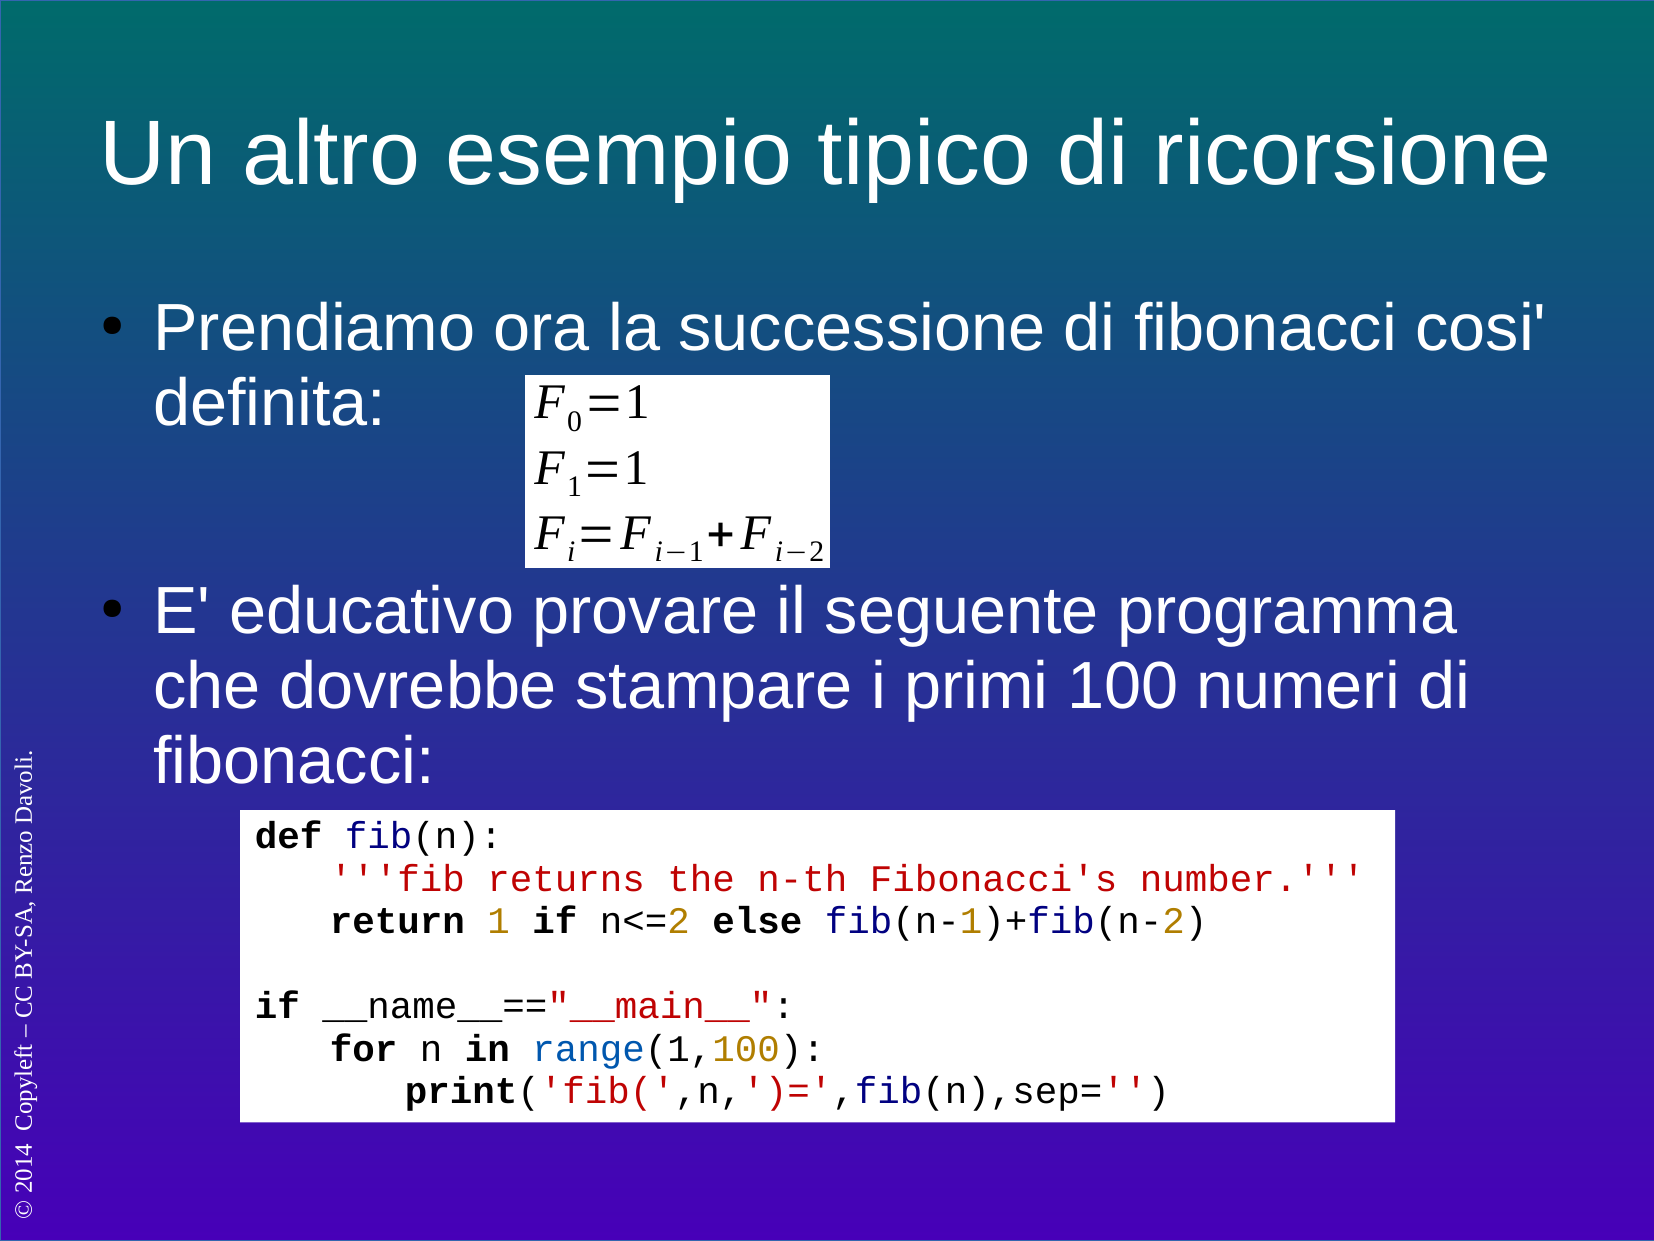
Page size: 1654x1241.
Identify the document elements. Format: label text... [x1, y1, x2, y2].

chart [525, 375, 831, 568]
list Prendiamo ora la successione di fibonacci cosi' definita: E' educativo provare il seguente programma che dovrebbe stampare i primi 100 numeri di fibonacci: [82, 290, 1571, 1010]
text_box def fib(n): '''fib returns the n-th Fibonacci's number.''' return 1 if n<=2 else fib(n-1)+fib(n-2) if __name__=="__main__": for n in range(1,100): print('fib(',n,')=',fib(n),sep='') [240, 810, 1396, 1123]
title Un altro esempio tipico di ricorsione [82, 49, 1571, 257]
